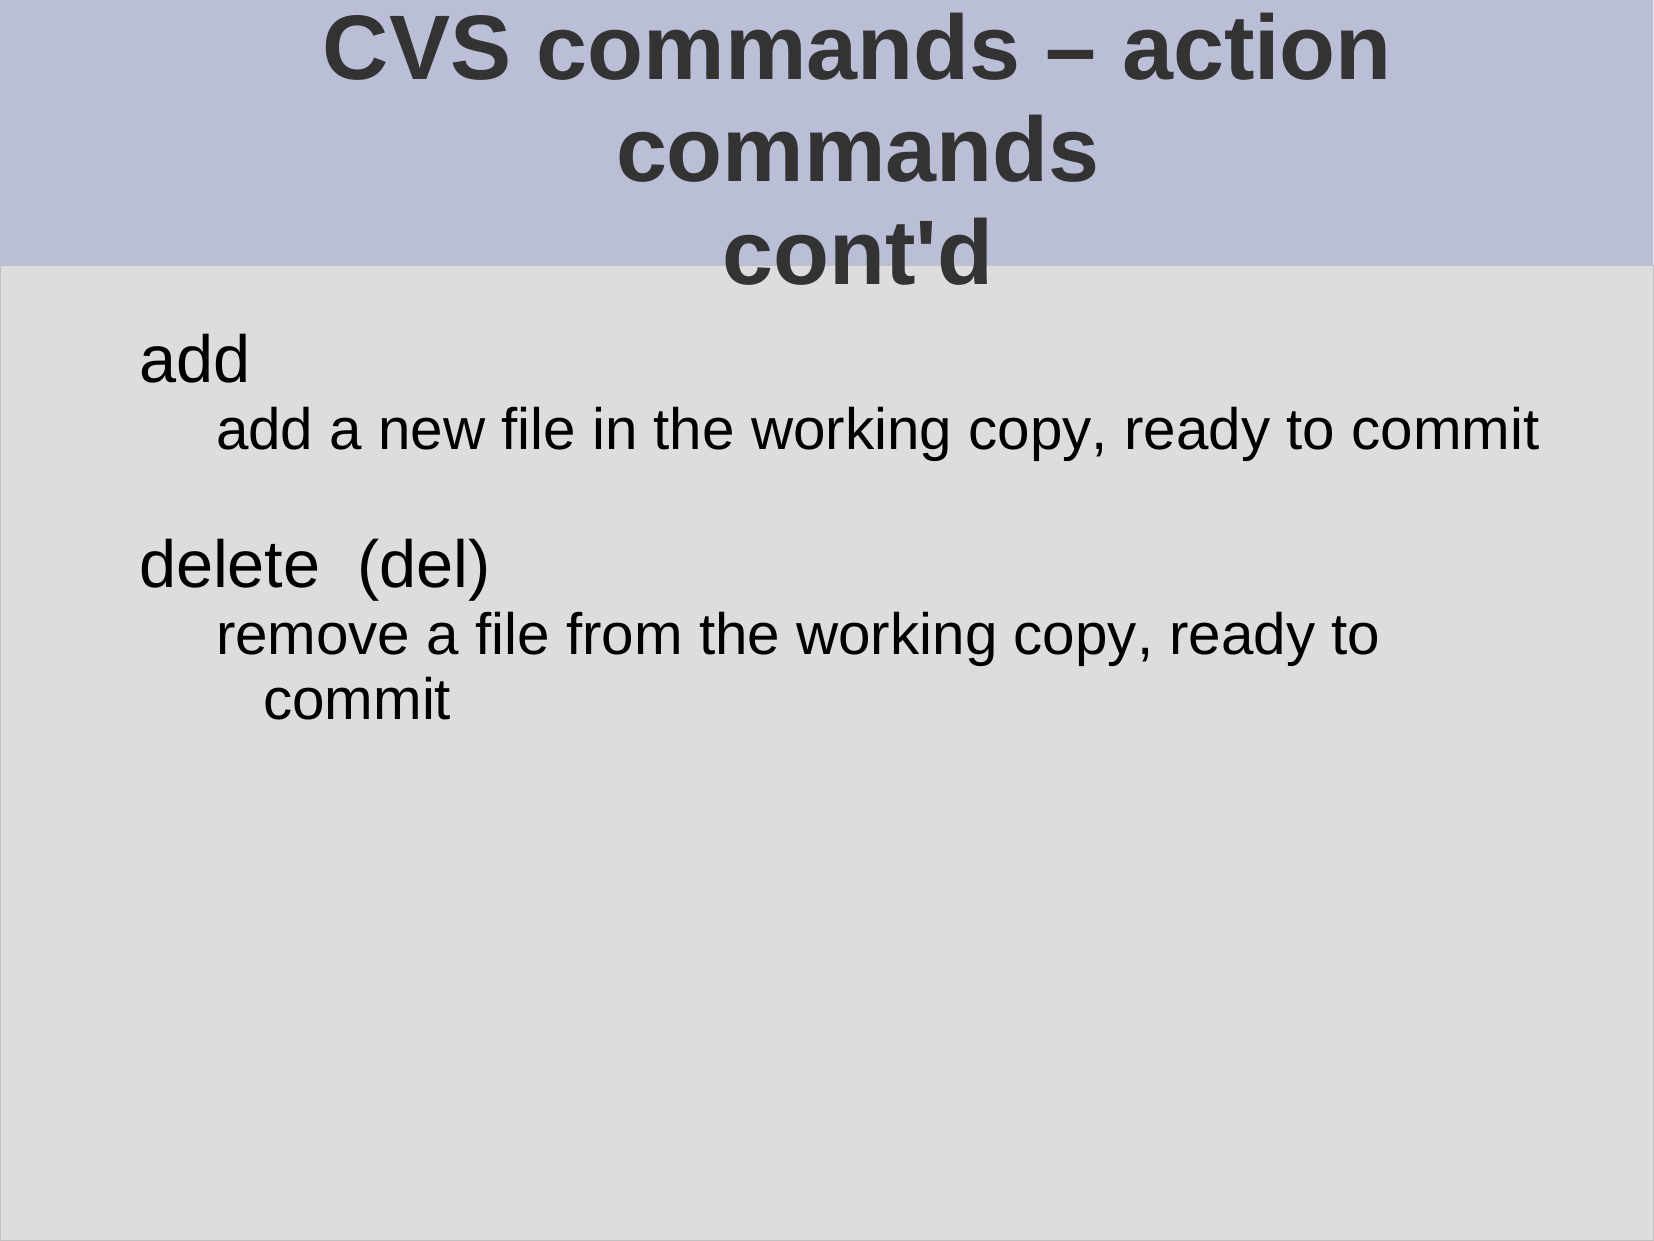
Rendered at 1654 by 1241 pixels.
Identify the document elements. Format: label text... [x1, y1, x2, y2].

title CVS commands – action commands cont'd [121, 0, 1595, 309]
list add add a new file in the working copy, ready to commit delete (del) remove a file from the working copy, ready to commit [121, 322, 1561, 1133]
